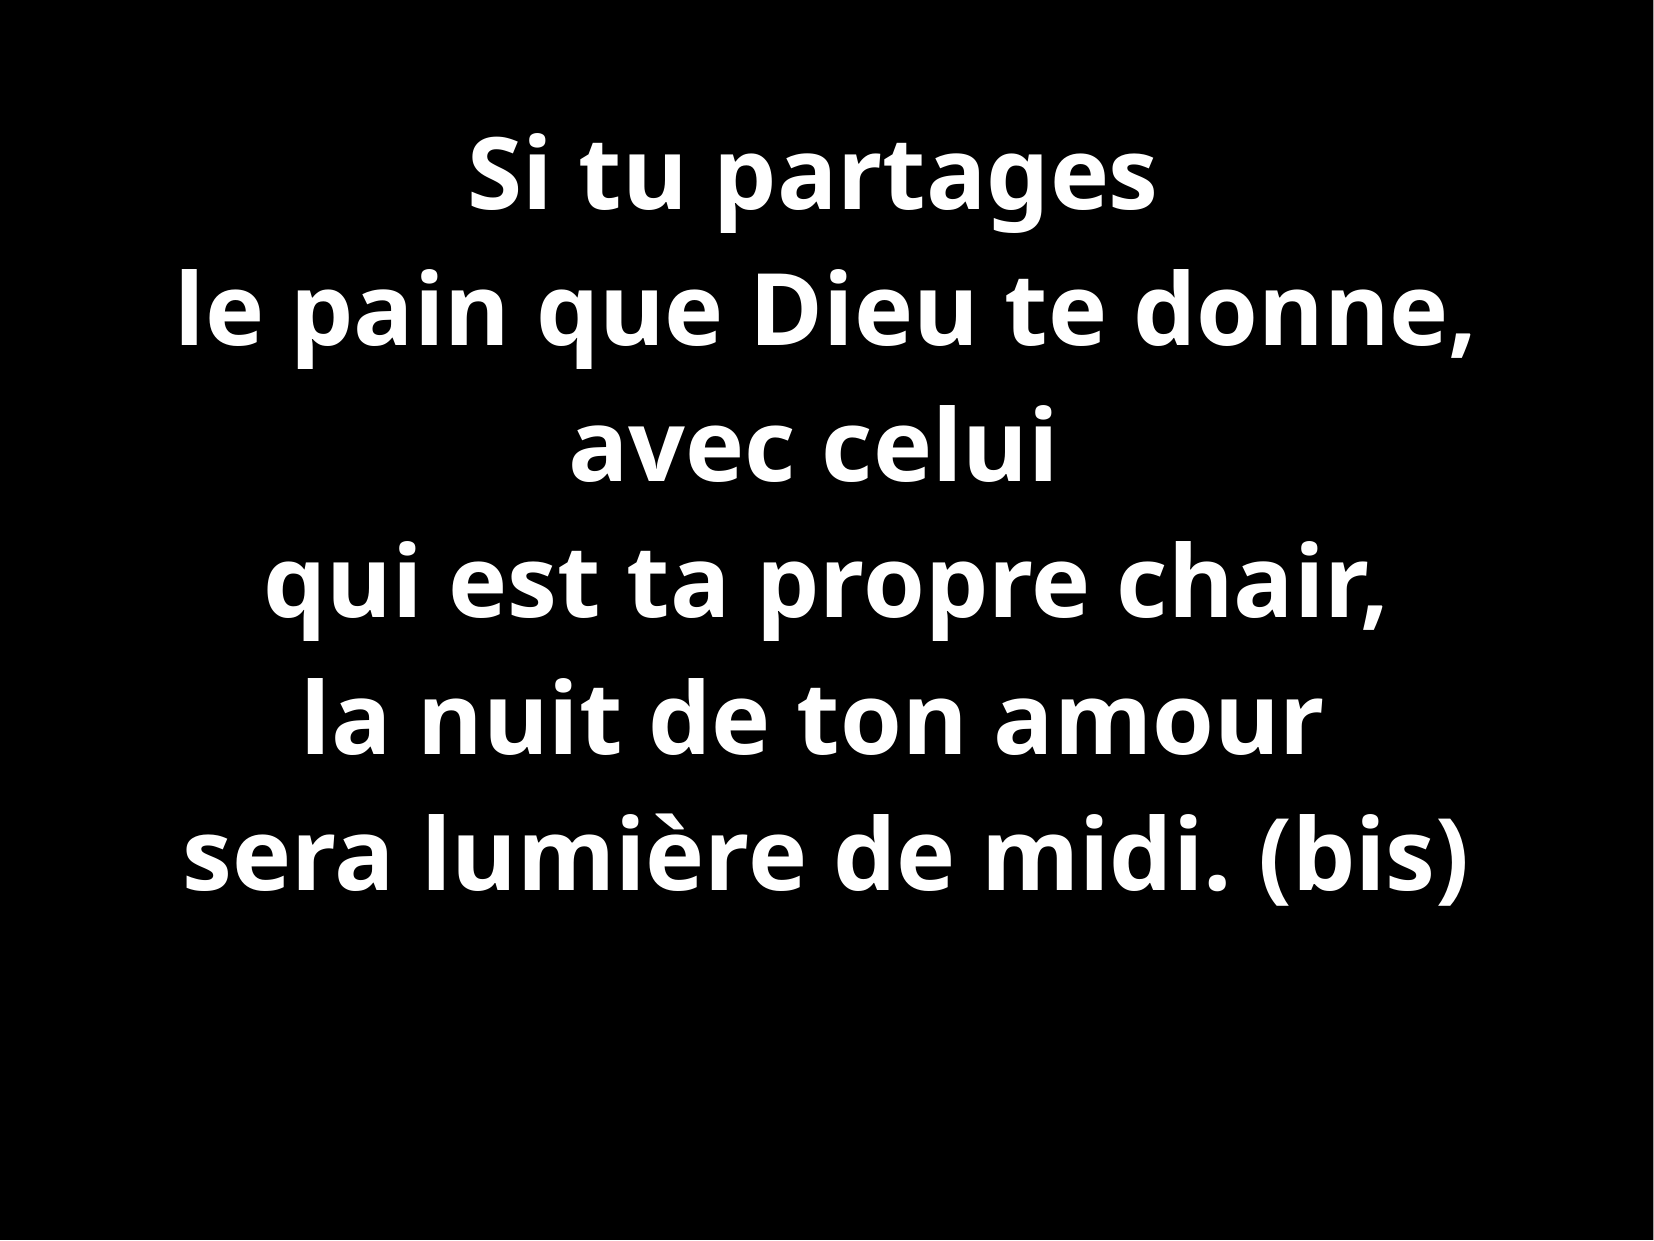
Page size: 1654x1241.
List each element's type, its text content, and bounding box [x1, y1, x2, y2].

subtitle Si tu partages le pain que Dieu te donne, avec celui qui est ta propre chair, la nuit de ton amour sera lumière de midi. (bis) [82, 49, 1571, 1109]
